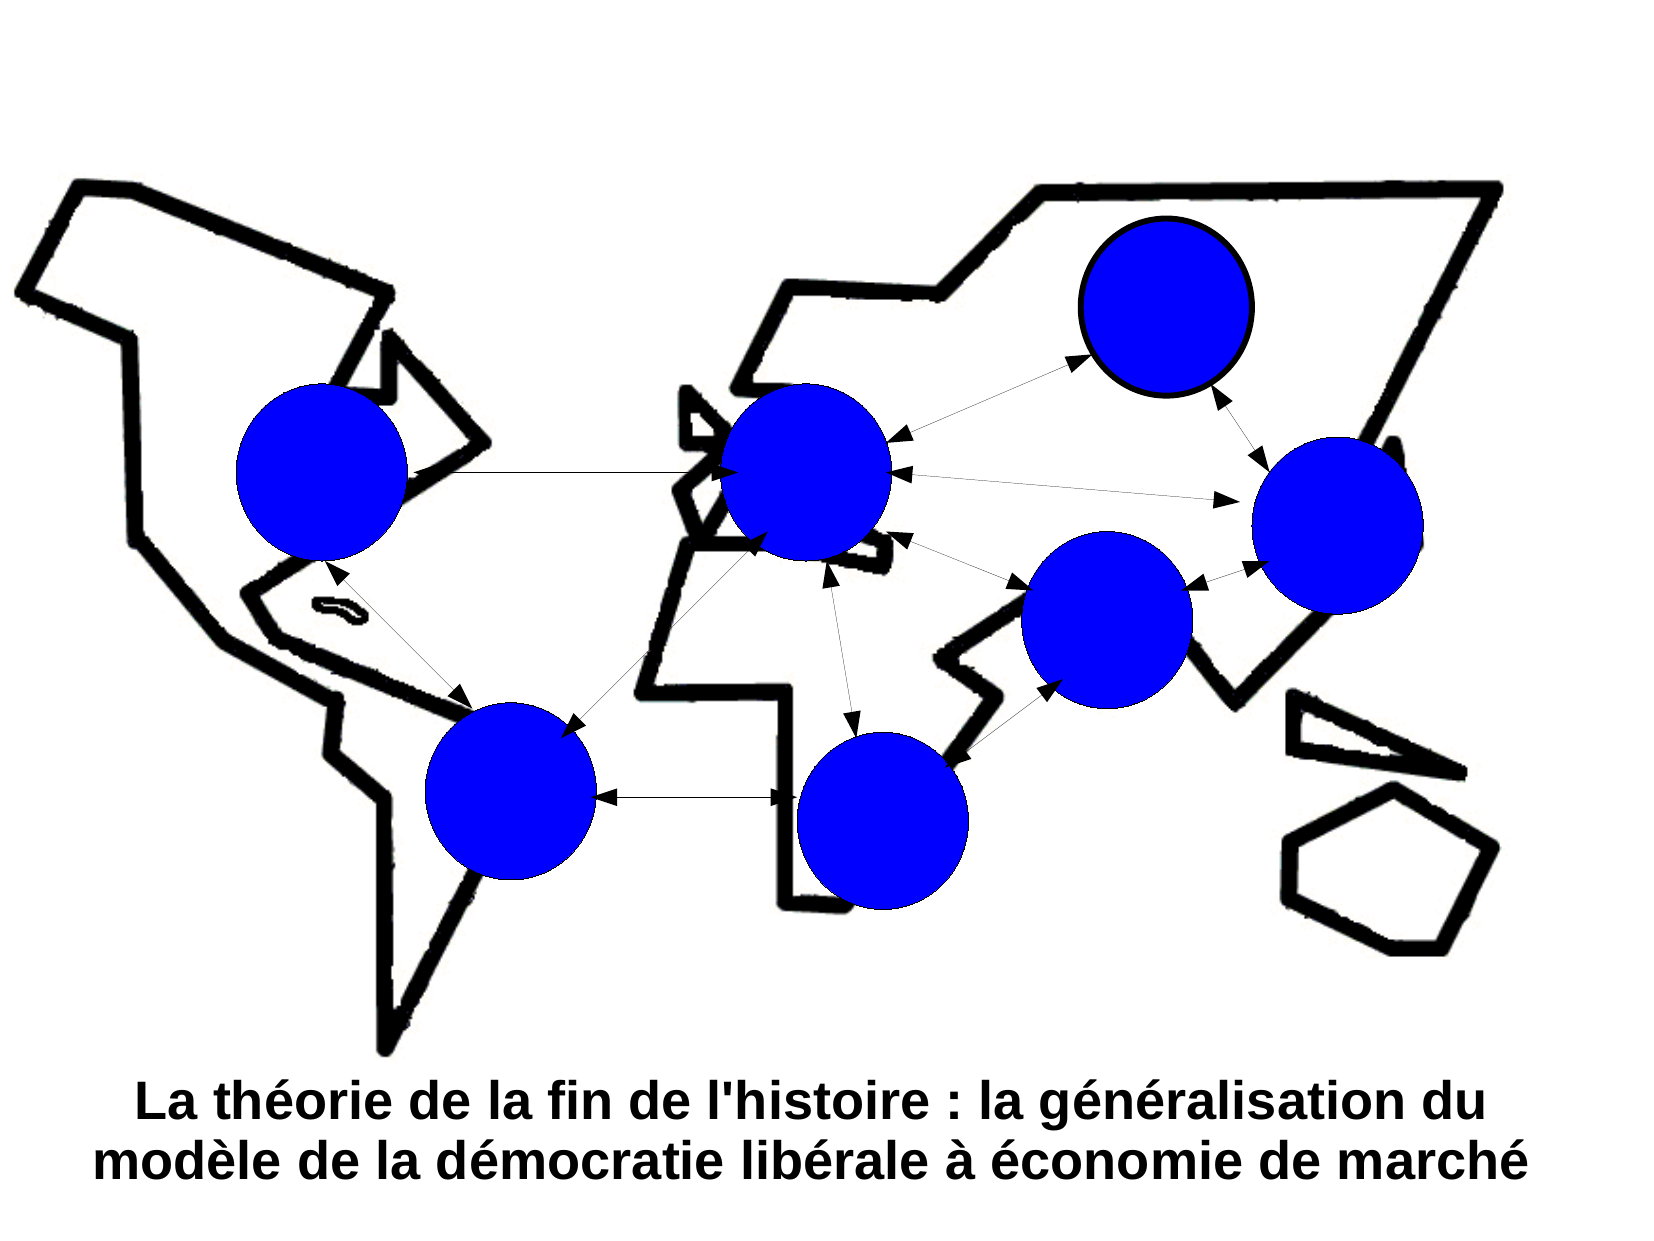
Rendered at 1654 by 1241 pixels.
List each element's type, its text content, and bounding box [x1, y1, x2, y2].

text_box La théorie de la fin de l'histoire : la généralisation du modèle de la démocratie libérale à économie de marché [59, 1063, 1565, 1202]
text_box [1021, 531, 1193, 709]
text_box [425, 702, 597, 880]
text_box [1080, 218, 1252, 396]
text_box [1251, 437, 1424, 615]
text_box [236, 383, 408, 562]
picture [11, 158, 1517, 1064]
text_box [797, 732, 969, 910]
text_box [720, 383, 892, 562]
